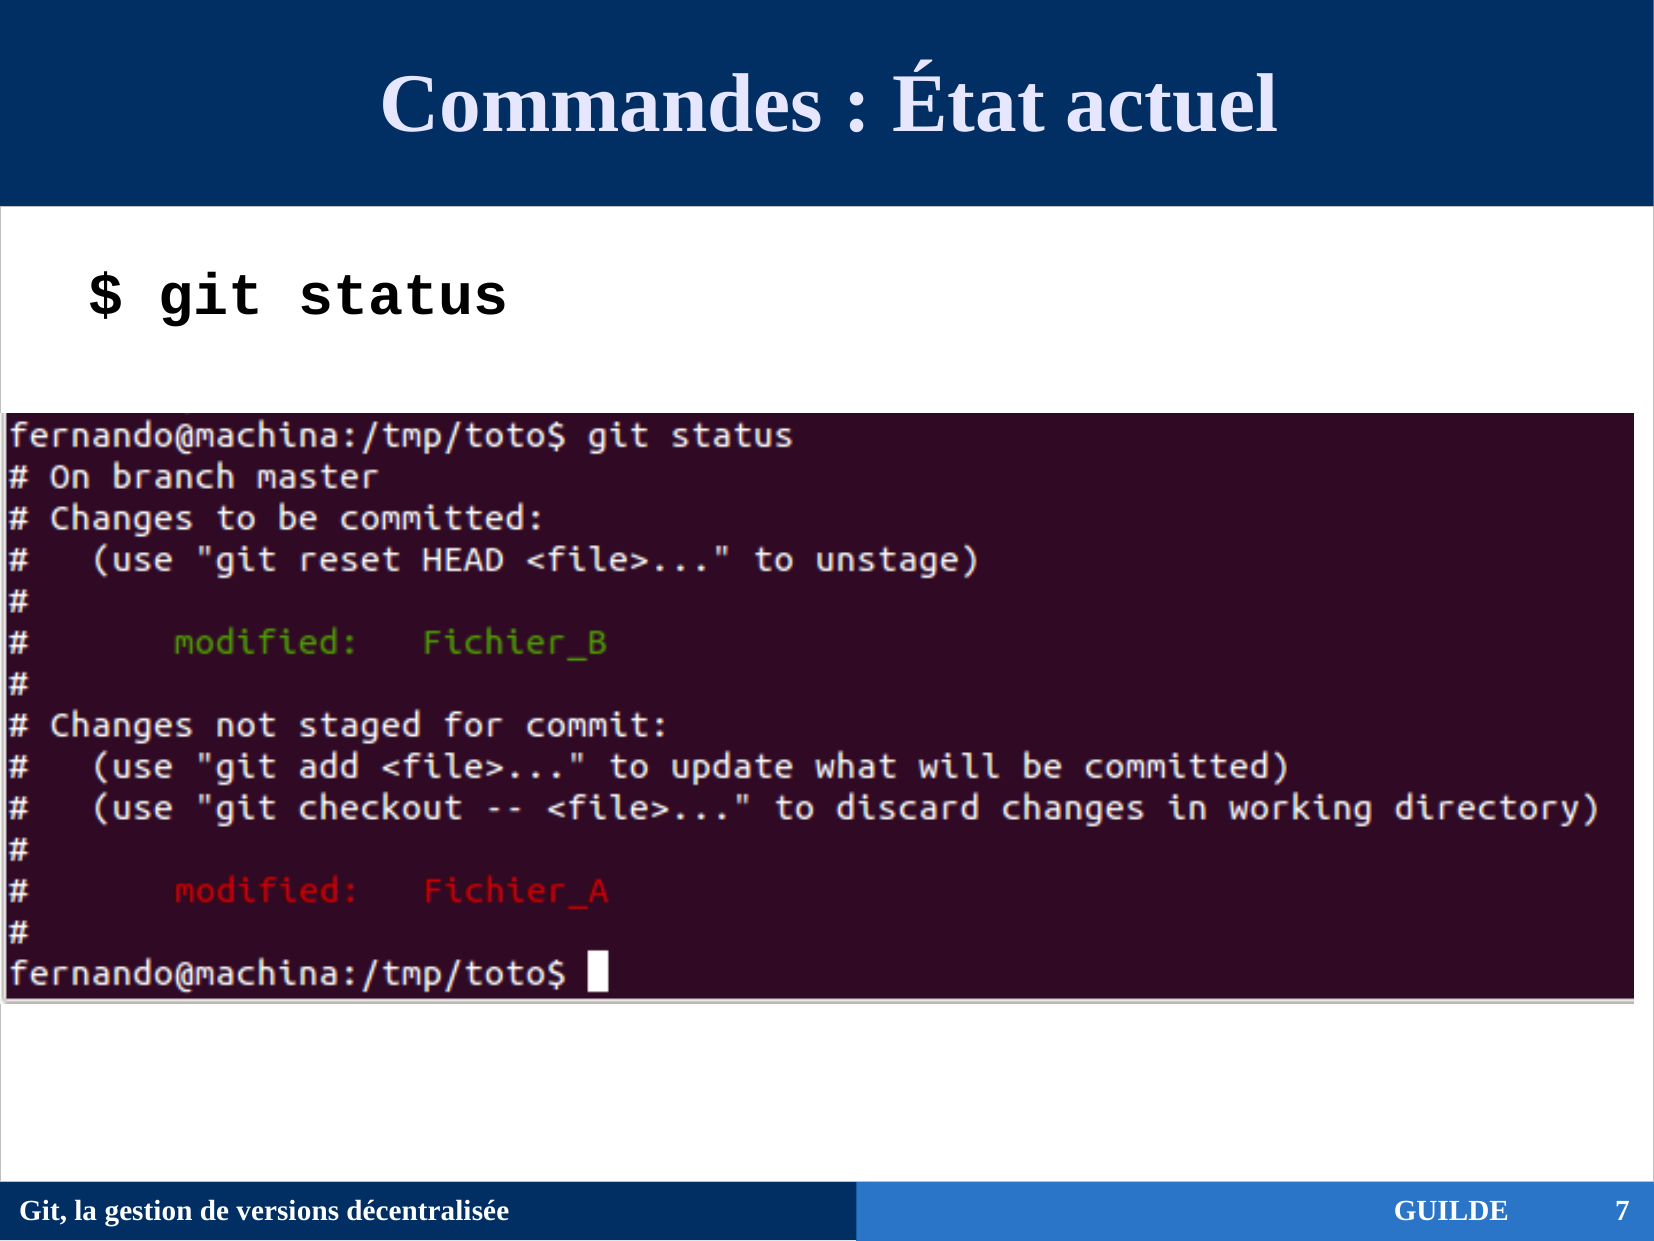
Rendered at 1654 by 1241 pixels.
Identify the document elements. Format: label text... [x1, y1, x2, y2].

list $ git status [88, 265, 1595, 413]
title Commandes : État actuel [123, 0, 1536, 208]
picture [0, 413, 1634, 1004]
